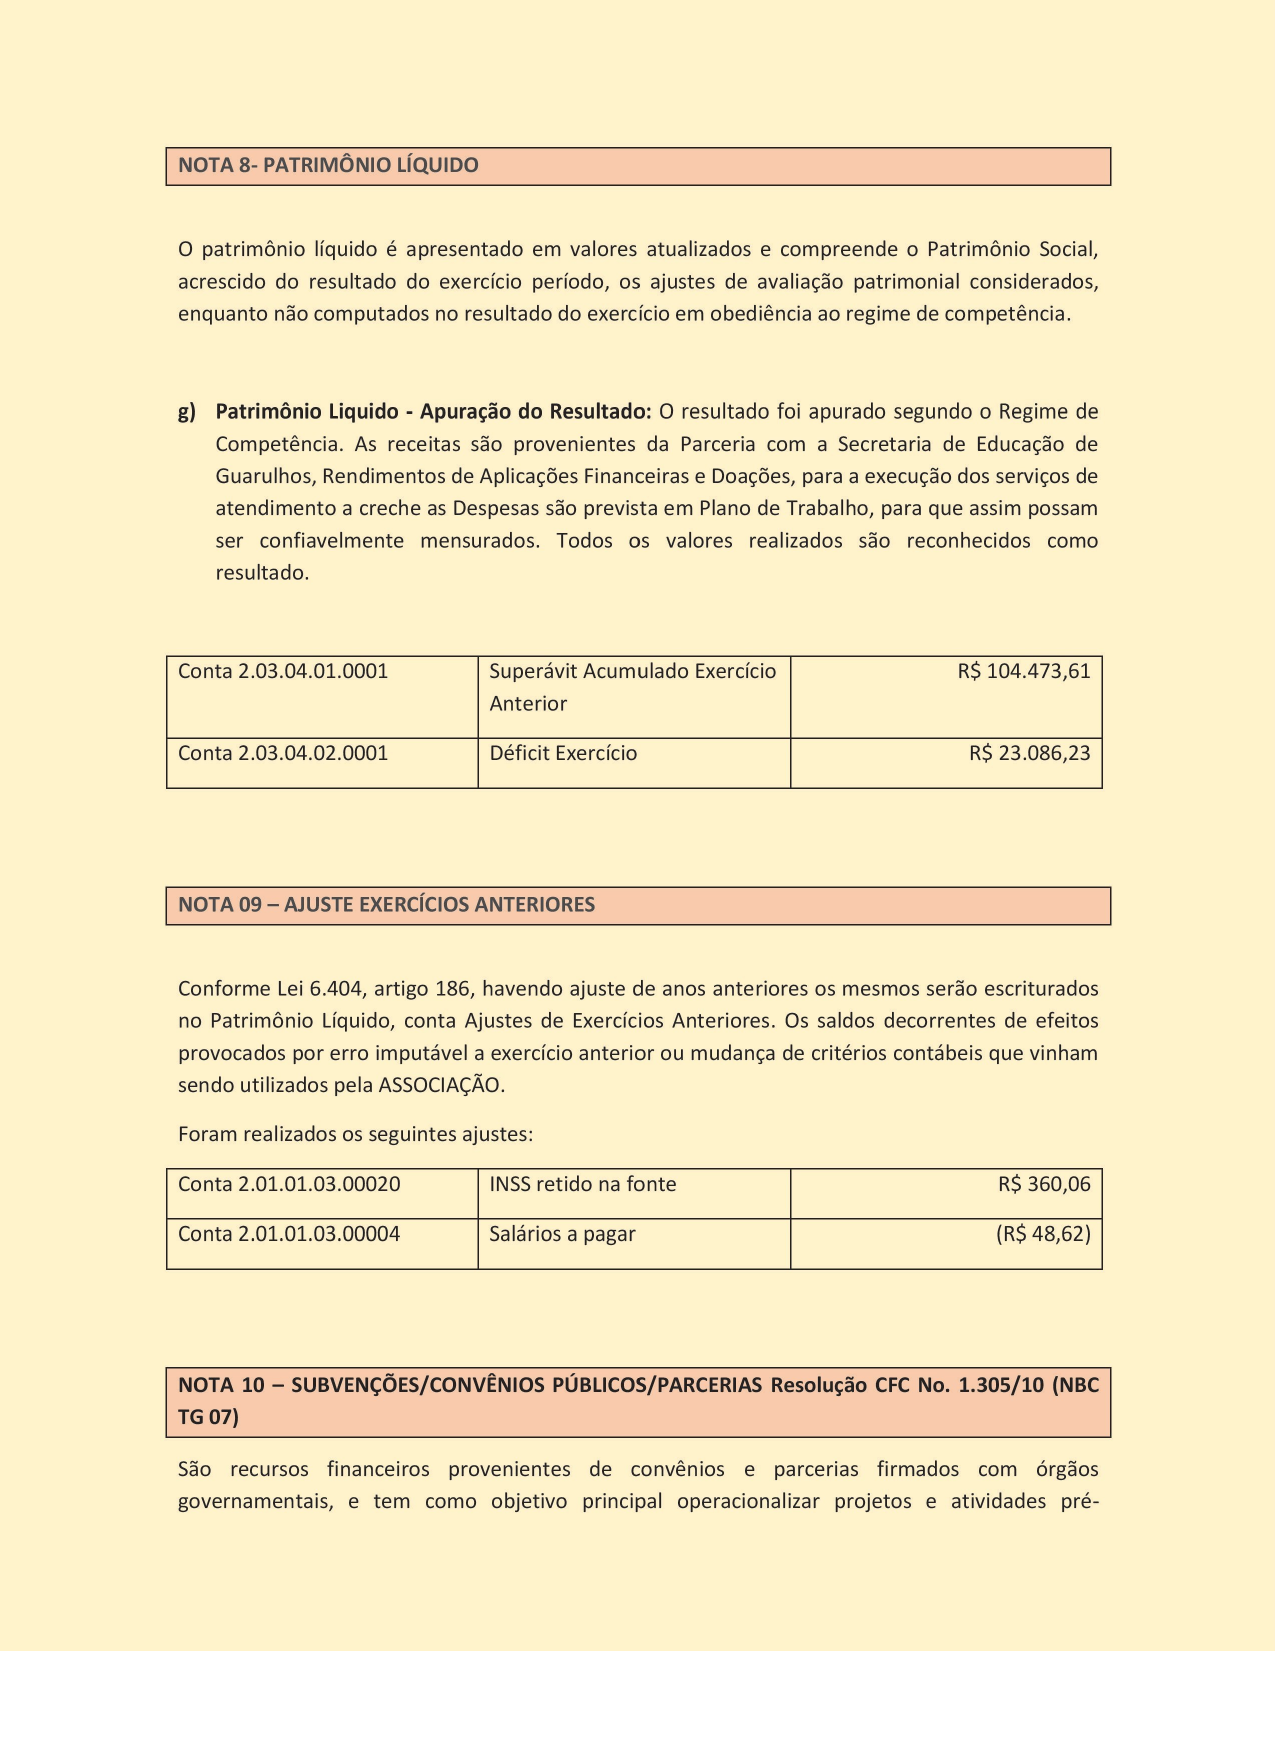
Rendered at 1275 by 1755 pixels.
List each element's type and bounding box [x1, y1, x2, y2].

text_box [0, 0, 1275, 1650]
